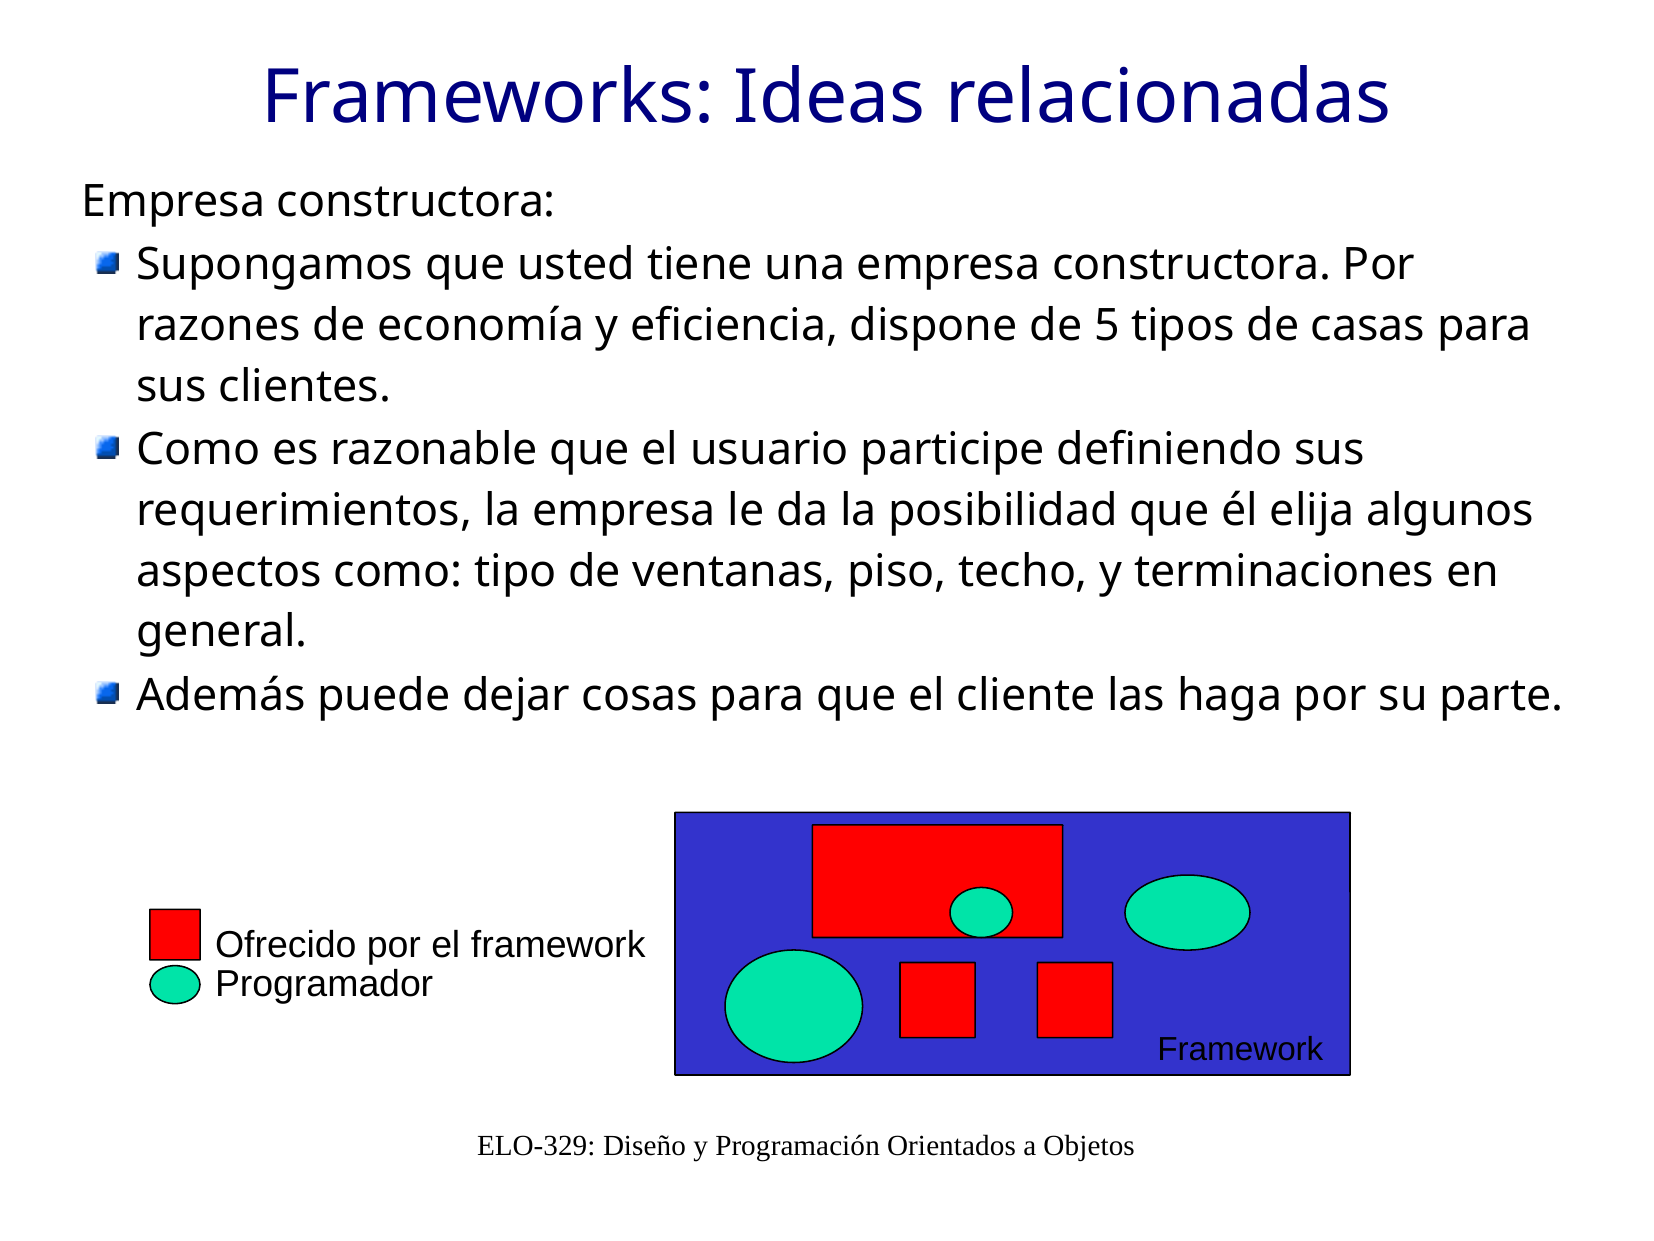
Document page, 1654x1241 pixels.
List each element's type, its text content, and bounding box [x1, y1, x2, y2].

title Frameworks: Ideas relacionadas [82, 43, 1571, 145]
text_box Framework [1142, 1024, 1339, 1076]
text_box [149, 909, 201, 960]
text_box [675, 812, 1351, 1075]
list Empresa constructora: Supongamos que usted tiene una empresa constructora. Por razones de economía y eficiencia, dispone de 5 tipos de casas para sus clientes. Como es razonable que el usuario participe definiendo sus requerimientos, la empresa le da la posibilidad que él elija algunos aspectos como: tipo de ventanas, piso, techo, y terminaciones en general. Además puede dejar cosas para que el cliente las haga por su parte. [81, 169, 1571, 784]
text_box Ofrecido por el framework Programador [200, 918, 661, 1013]
